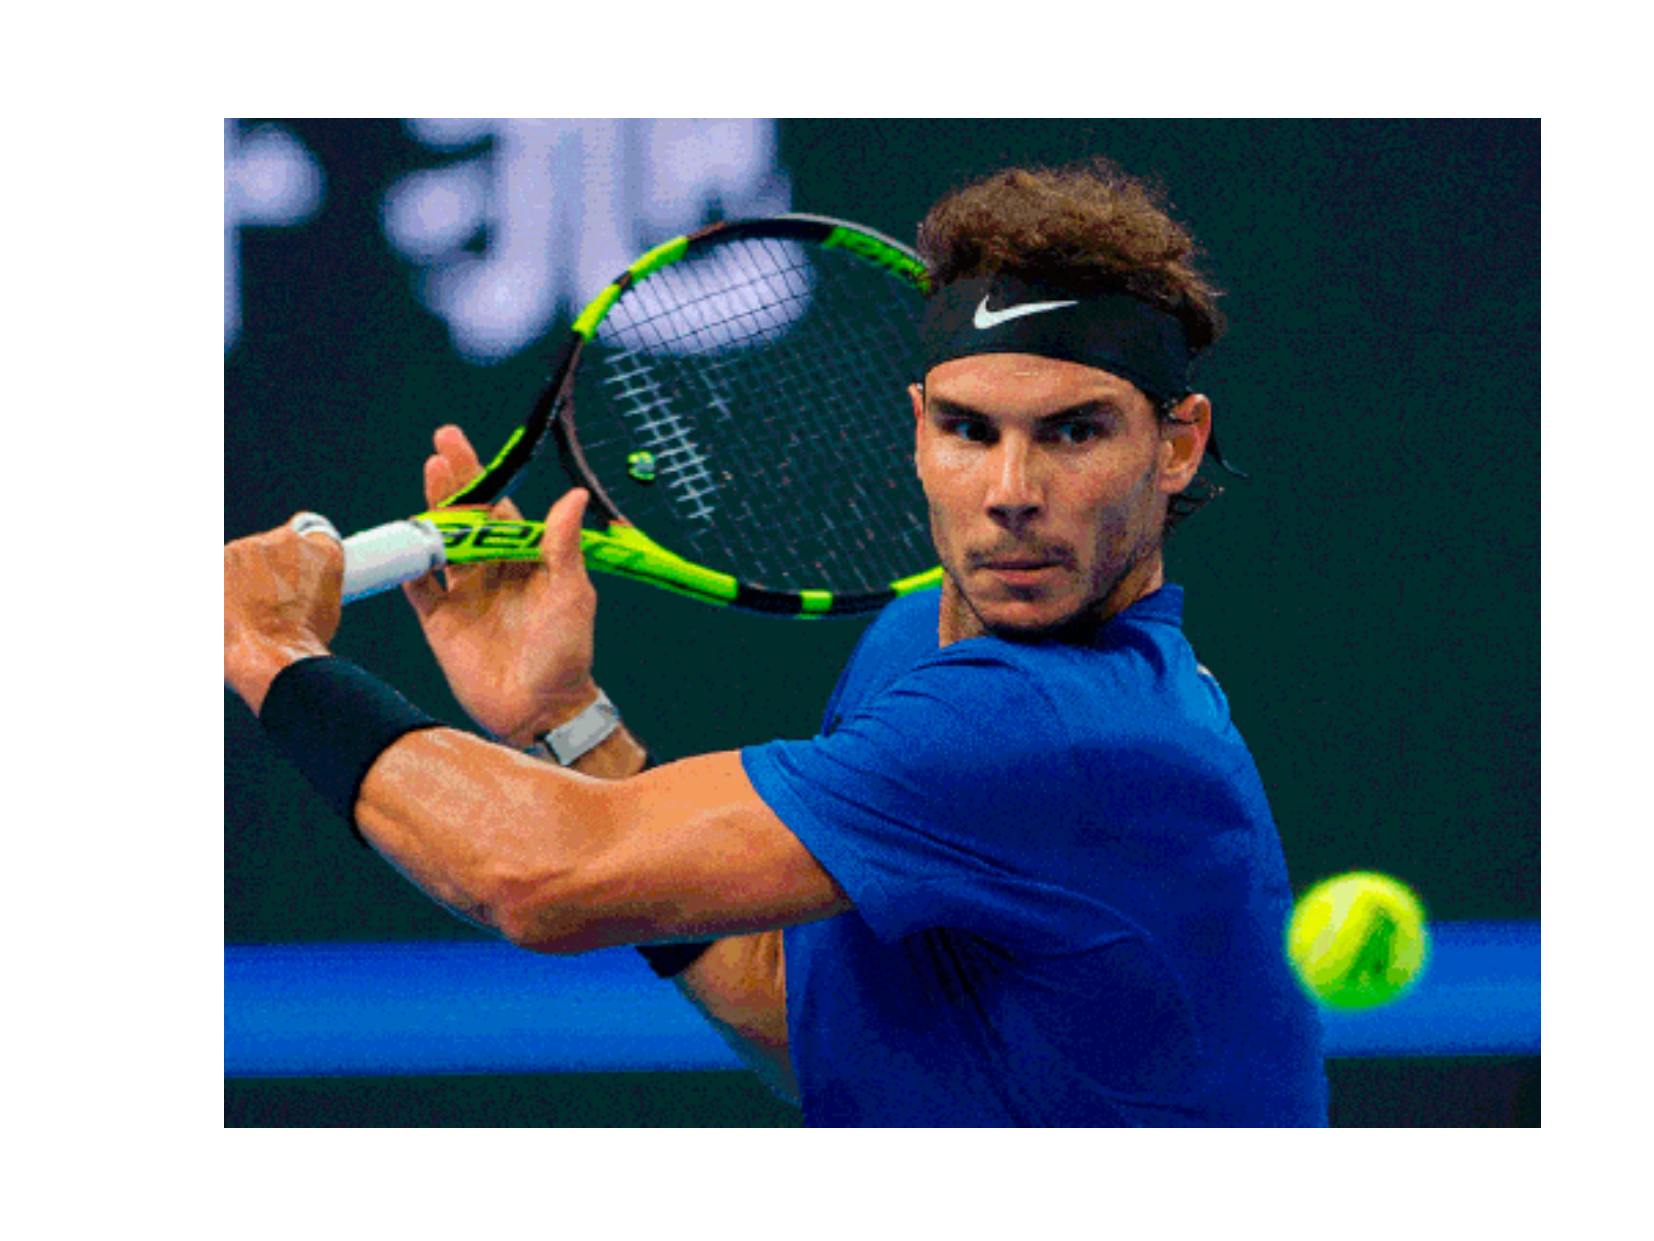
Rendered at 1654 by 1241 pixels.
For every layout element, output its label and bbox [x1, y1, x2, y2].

picture [224, 118, 1541, 1128]
